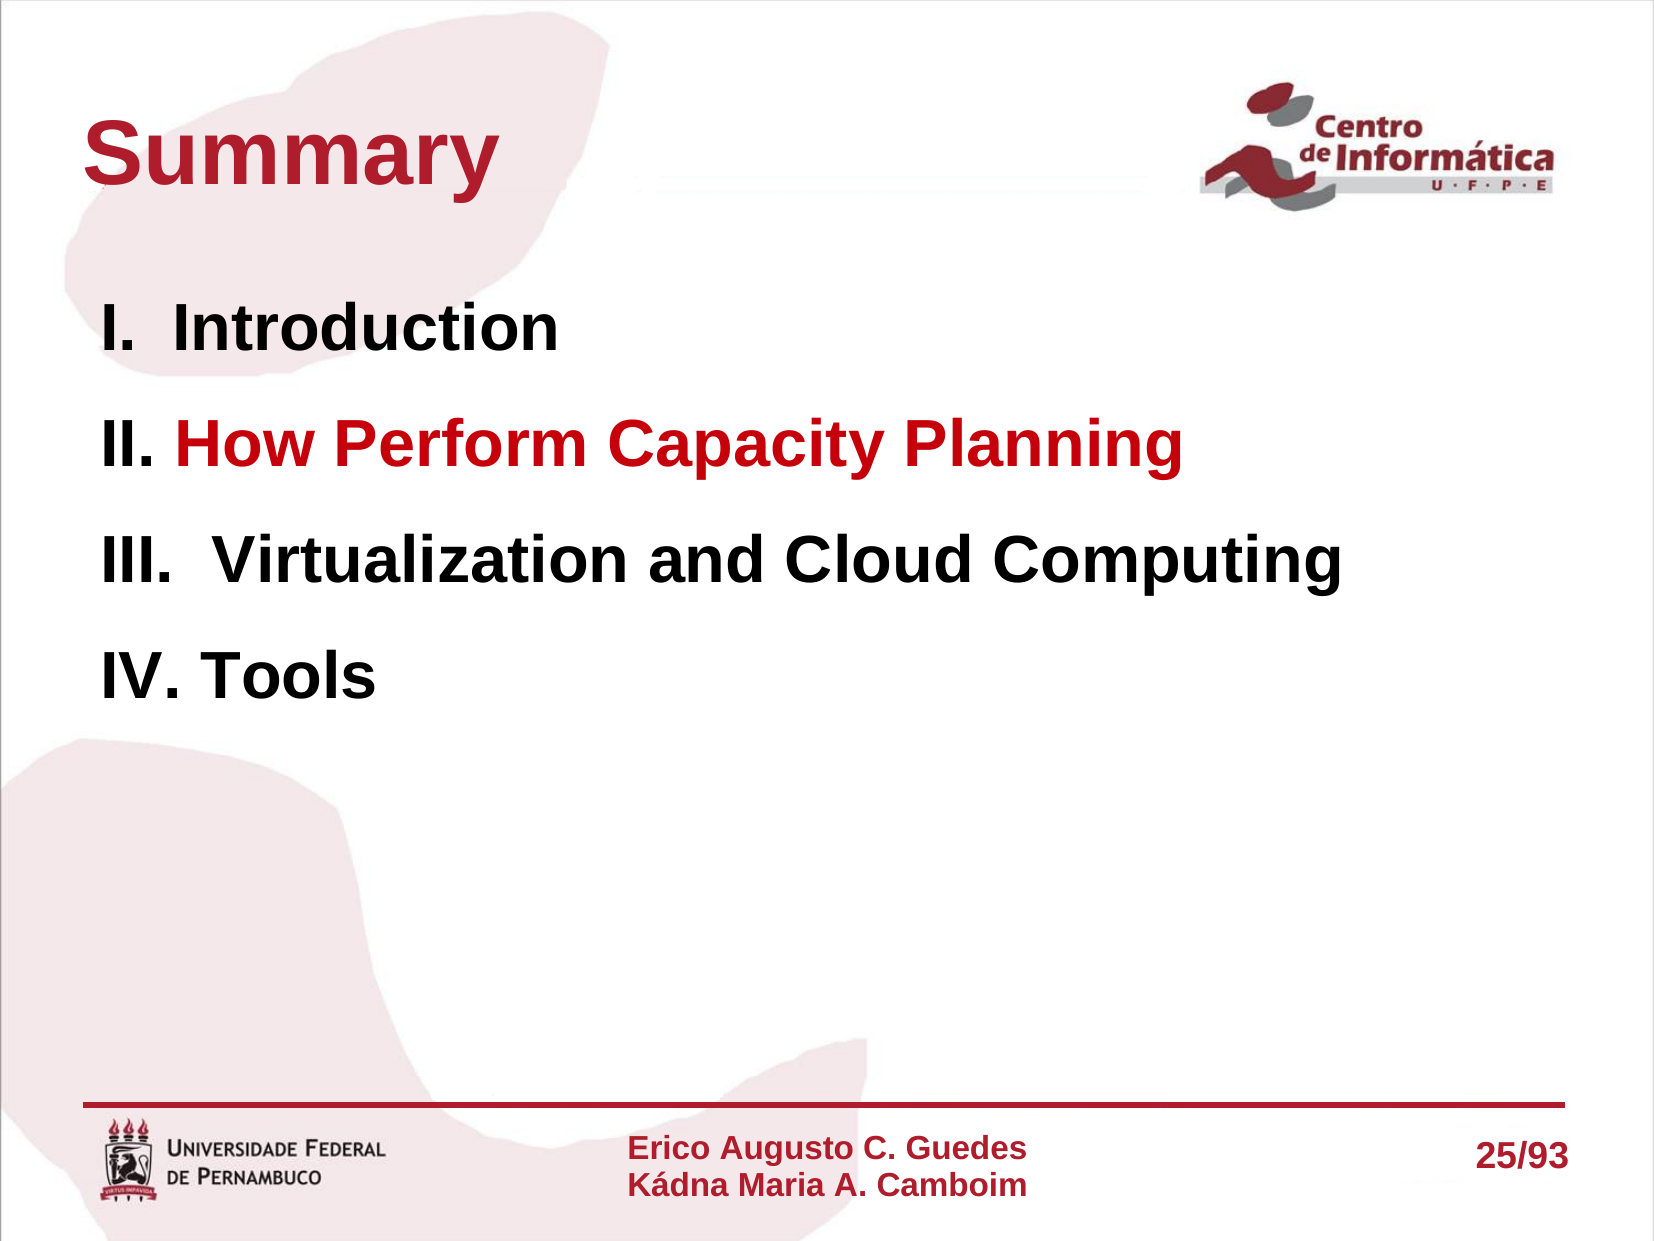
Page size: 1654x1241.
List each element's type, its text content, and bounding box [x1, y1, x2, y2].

title Summary [82, 49, 1571, 257]
picture [0, 0, 1654, 1241]
list Introduction How Perform Capacity Planning Virtualization and Cloud Computing Tools [82, 290, 1571, 1109]
